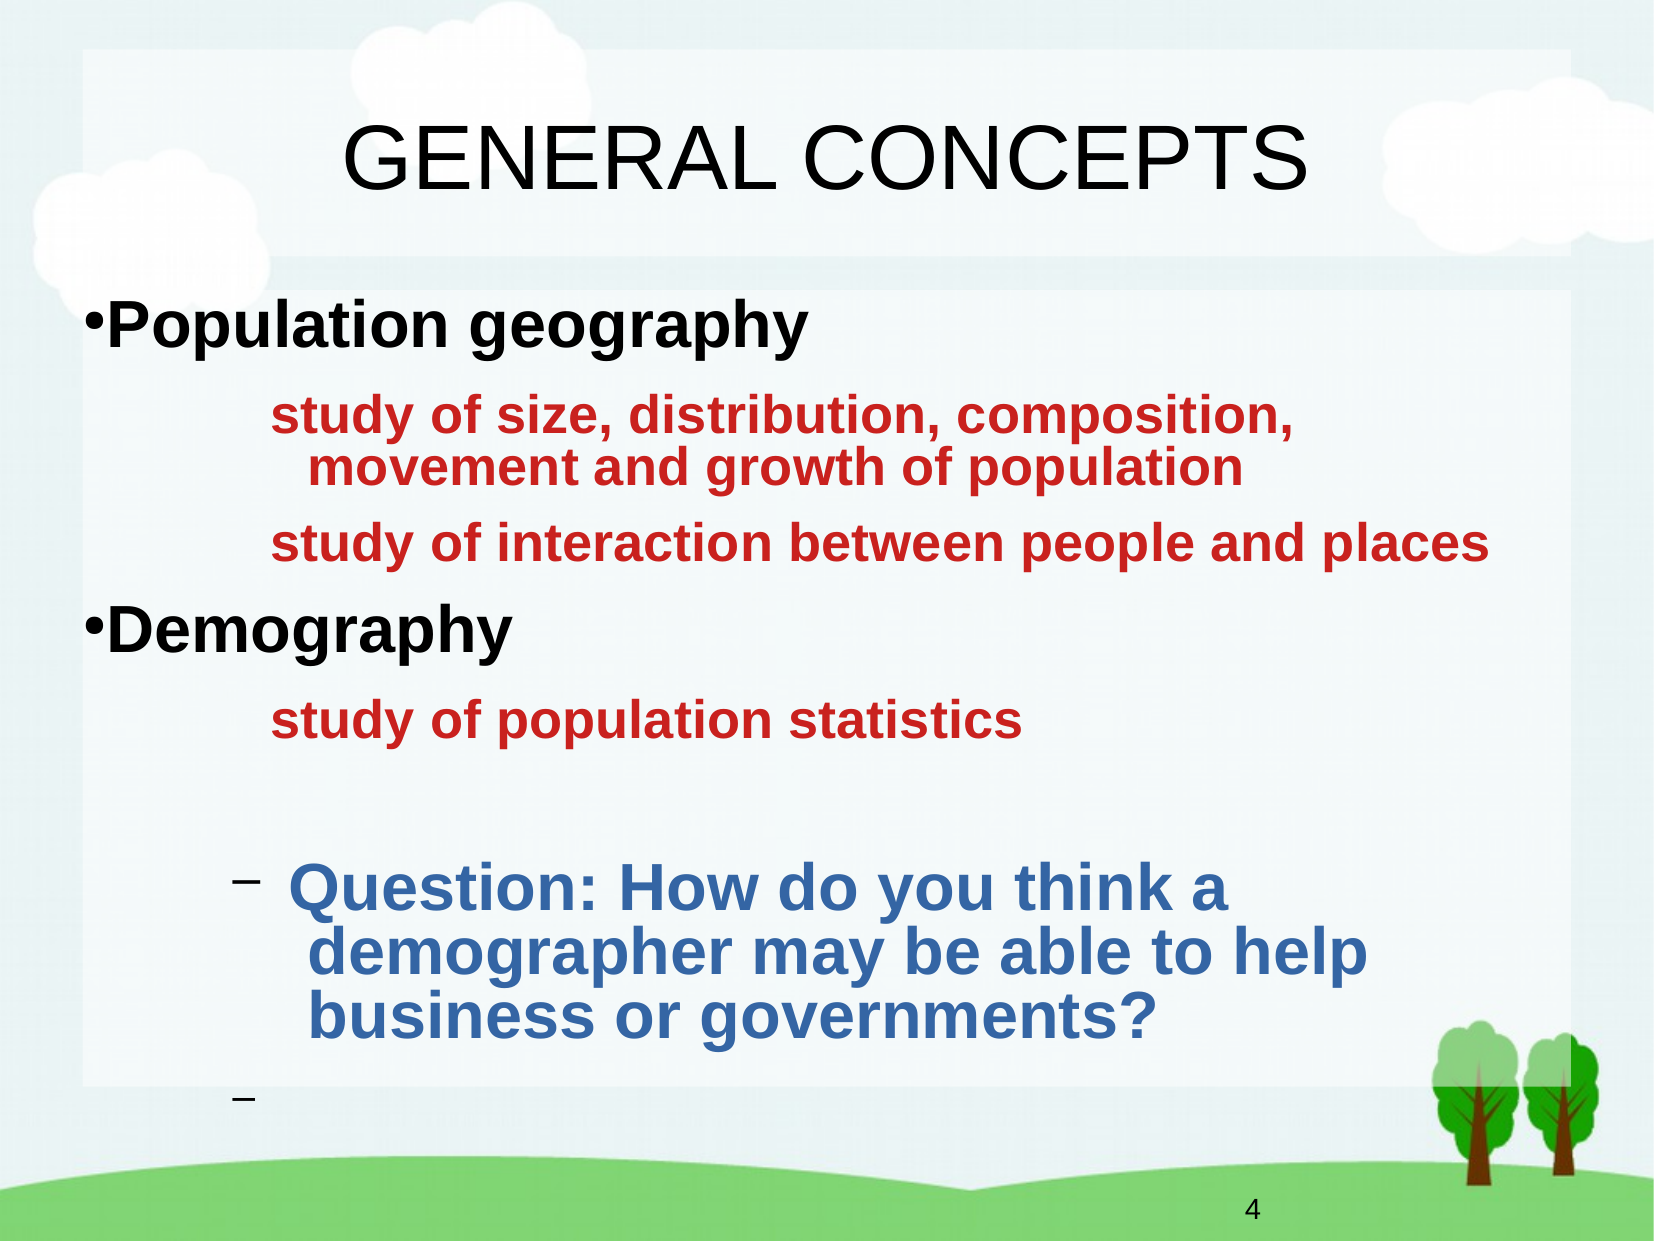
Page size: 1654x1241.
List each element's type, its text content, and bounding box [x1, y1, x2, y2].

title GENERAL CONCEPTS [82, 49, 1571, 257]
text_box [1244, 1190, 1630, 1241]
list Population geography study of size, distribution, composition, movement and growth of population study of interaction between people and places Demography study of population statistics Question: How do you think a demographer may be able to help business or governments? [82, 290, 1571, 1087]
